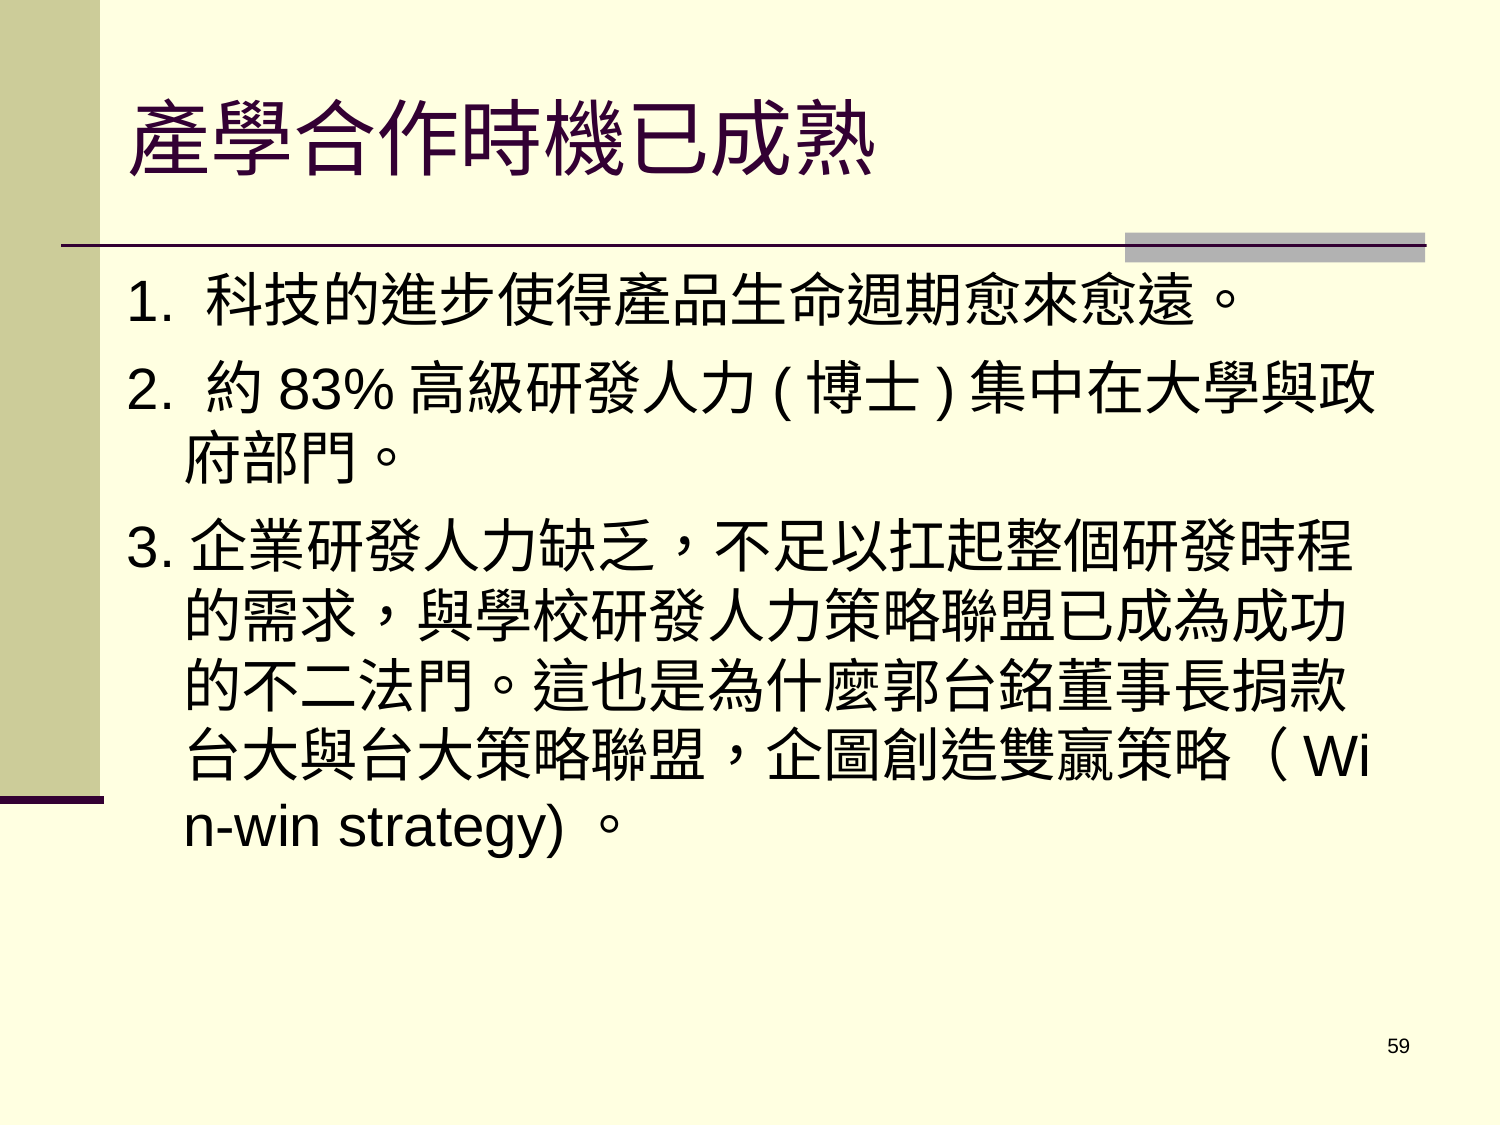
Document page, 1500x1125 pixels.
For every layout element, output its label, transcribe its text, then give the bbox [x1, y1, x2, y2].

list 1. 科技的進步使得產品生命週期愈來愈遠。 2. 約83%高級研發人力(博士)集中在大學與政府部門。 3.企業研發人力缺乏，不足以扛起整個研發時程的需求，與學校研發人力策略聯盟已成為成功的不二法門。這也是為什麼郭台銘董事長捐款台大與台大策略聯盟，企圖創造雙贏策略（Win-win strategy)。 [112, 255, 1400, 1059]
title 產學合作時機已成熟 [112, 42, 1388, 231]
